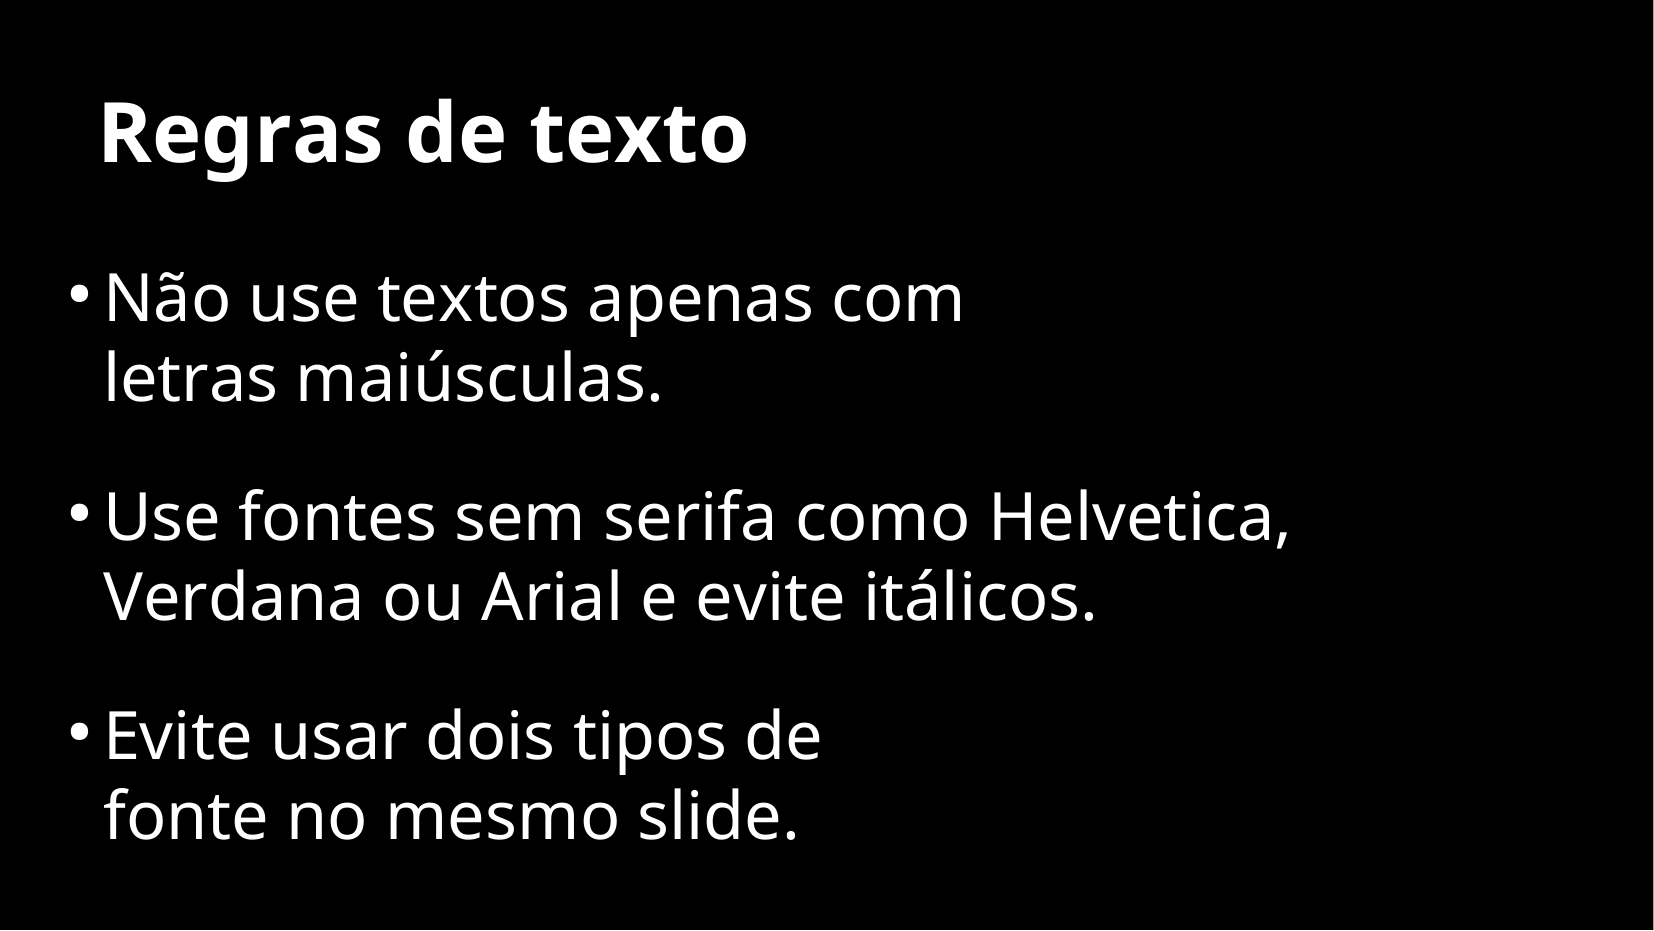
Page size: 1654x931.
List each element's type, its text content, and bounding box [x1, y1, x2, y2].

text_box Regras de texto [82, 70, 1135, 130]
text_box Não use textos apenas com letras maiúsculas. Use fontes sem serifa como Helvetica, Verdana ou Arial e evite itálicos. Evite usar dois tipos de fonte no mesmo slide. [53, 247, 1394, 931]
